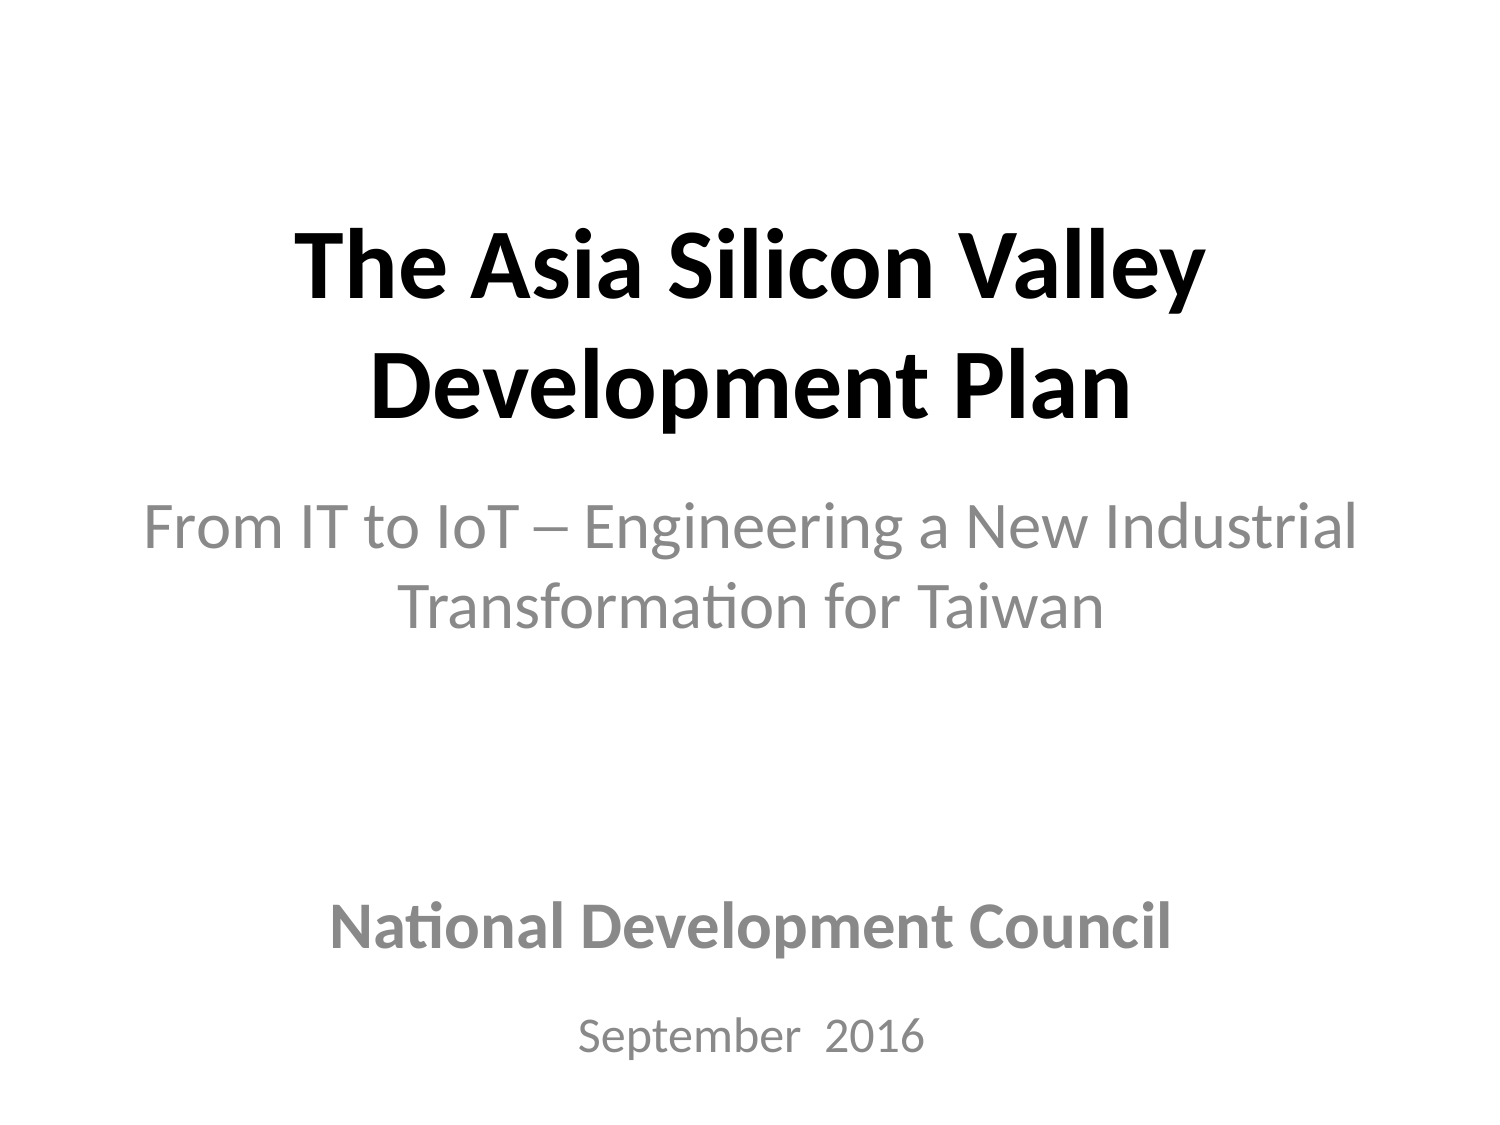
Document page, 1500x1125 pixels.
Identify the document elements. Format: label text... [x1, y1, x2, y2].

title The Asia Silicon Valley Development Plan [61, 182, 1443, 455]
subtitle From IT to IoT ─ Engineering a New Industrial Transformation for Taiwan National Development Council September 2016 [1, 474, 1500, 660]
